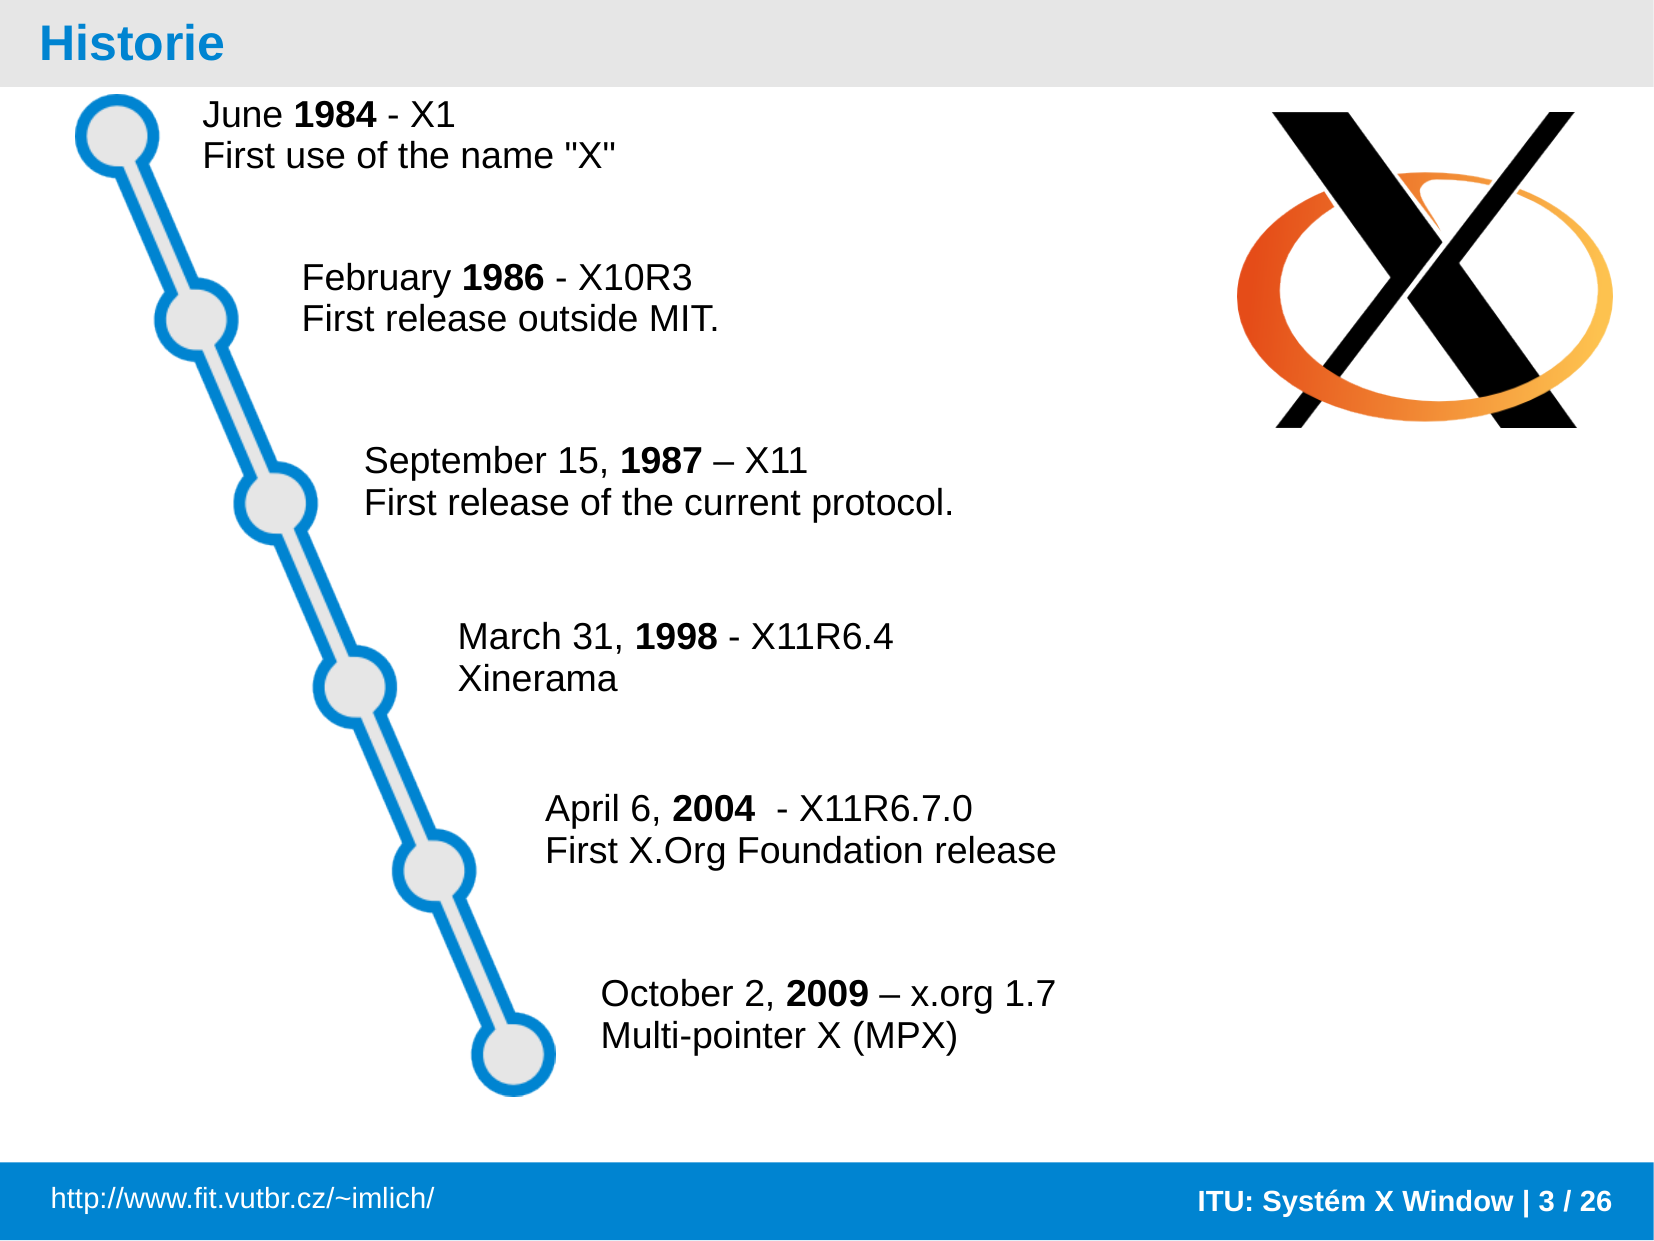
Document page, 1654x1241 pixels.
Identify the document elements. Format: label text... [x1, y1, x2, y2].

title Historie [39, 5, 1615, 81]
text_box March 31, 1998 - X11R6.4 Xinerama [442, 607, 903, 718]
text_box October 2, 2009 – x.org 1.7 Multi-pointer X (MPX) [585, 965, 1069, 1076]
picture [75, 94, 556, 1097]
text_box September 15, 1987 – X11 First release of the current protocol. [349, 432, 970, 543]
text_box February 1986 - X10R3 First release outside MIT. [286, 248, 746, 359]
picture [1237, 112, 1613, 428]
text_box June 1984 - X1 First use of the name "X" [187, 85, 788, 196]
text_box April 6, 2004 - X11R6.7.0 First X.Org Foundation release [530, 780, 1072, 890]
